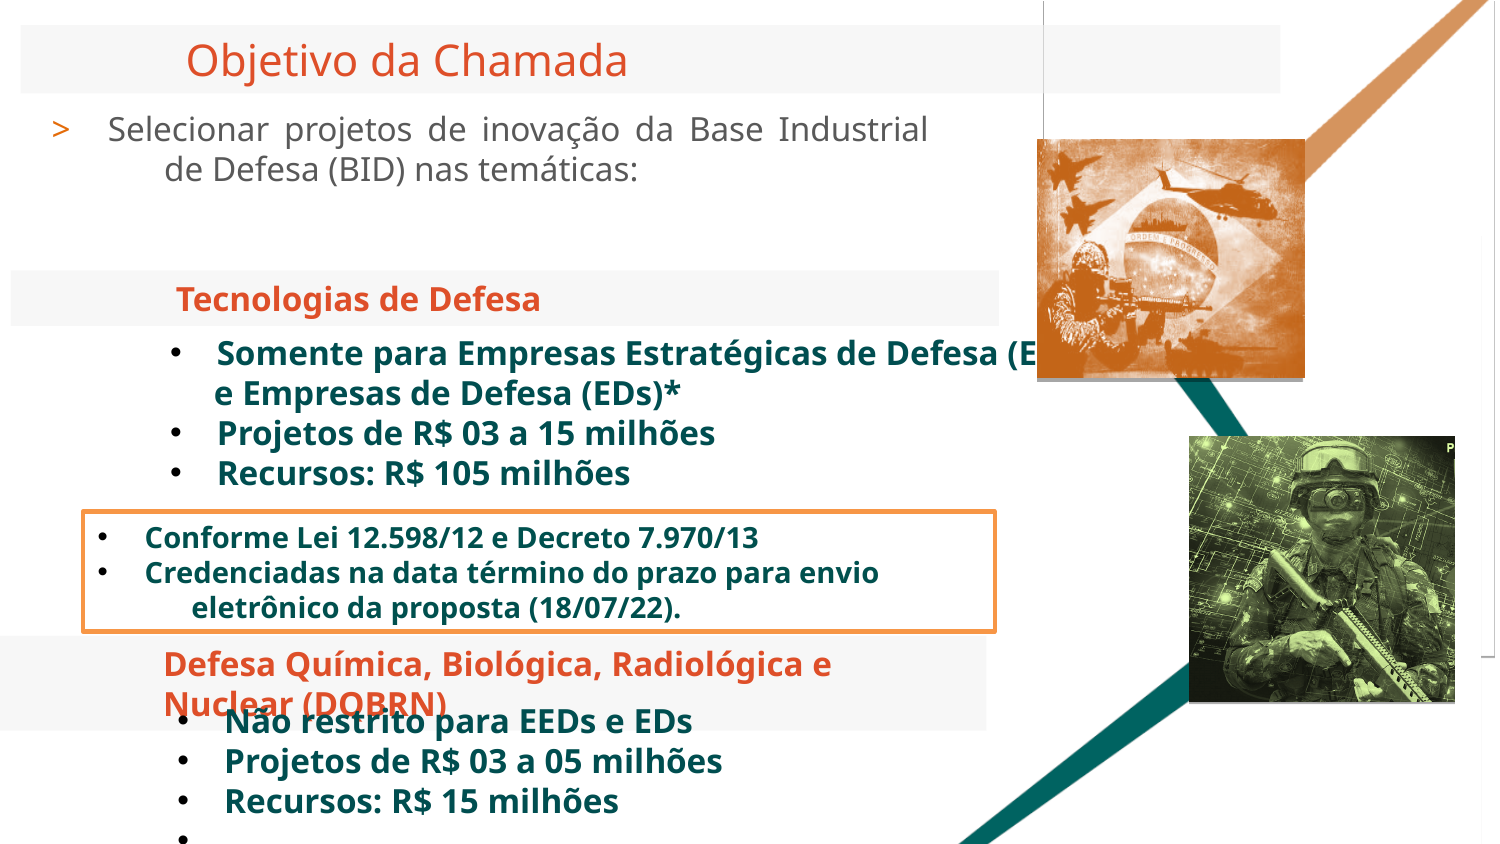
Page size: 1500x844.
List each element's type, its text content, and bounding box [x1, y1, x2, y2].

text_box Objetivo da Chamada [20, 25, 1281, 94]
text_box Defesa Química, Biológica, Radiológica e Nuclear (DQBRN) [0, 635, 987, 692]
text_box Somente para Empresas Estratégicas de Defesa (EEDs) e Empresas de Defesa (EDs)* Projetos de R$ 03 a 15 milhões Recursos: R$ 105 milhões [5, 325, 1218, 499]
text_box Não restrito para EEDs e EDs Projetos de R$ 03 a 05 milhões Recursos: R$ 15 milhões [12, 693, 833, 844]
text_box Conforme Lei 12.598/12 e Decreto 7.970/13 Credenciadas na data término do prazo para envio eletrônico da proposta (18/07/22). [83, 512, 995, 632]
picture [954, 0, 1495, 844]
text_box Tecnologias de Defesa [10, 270, 999, 325]
text_box Selecionar projetos de inovação da Base Industrial de Defesa (BID) nas temáticas: [37, 101, 945, 196]
